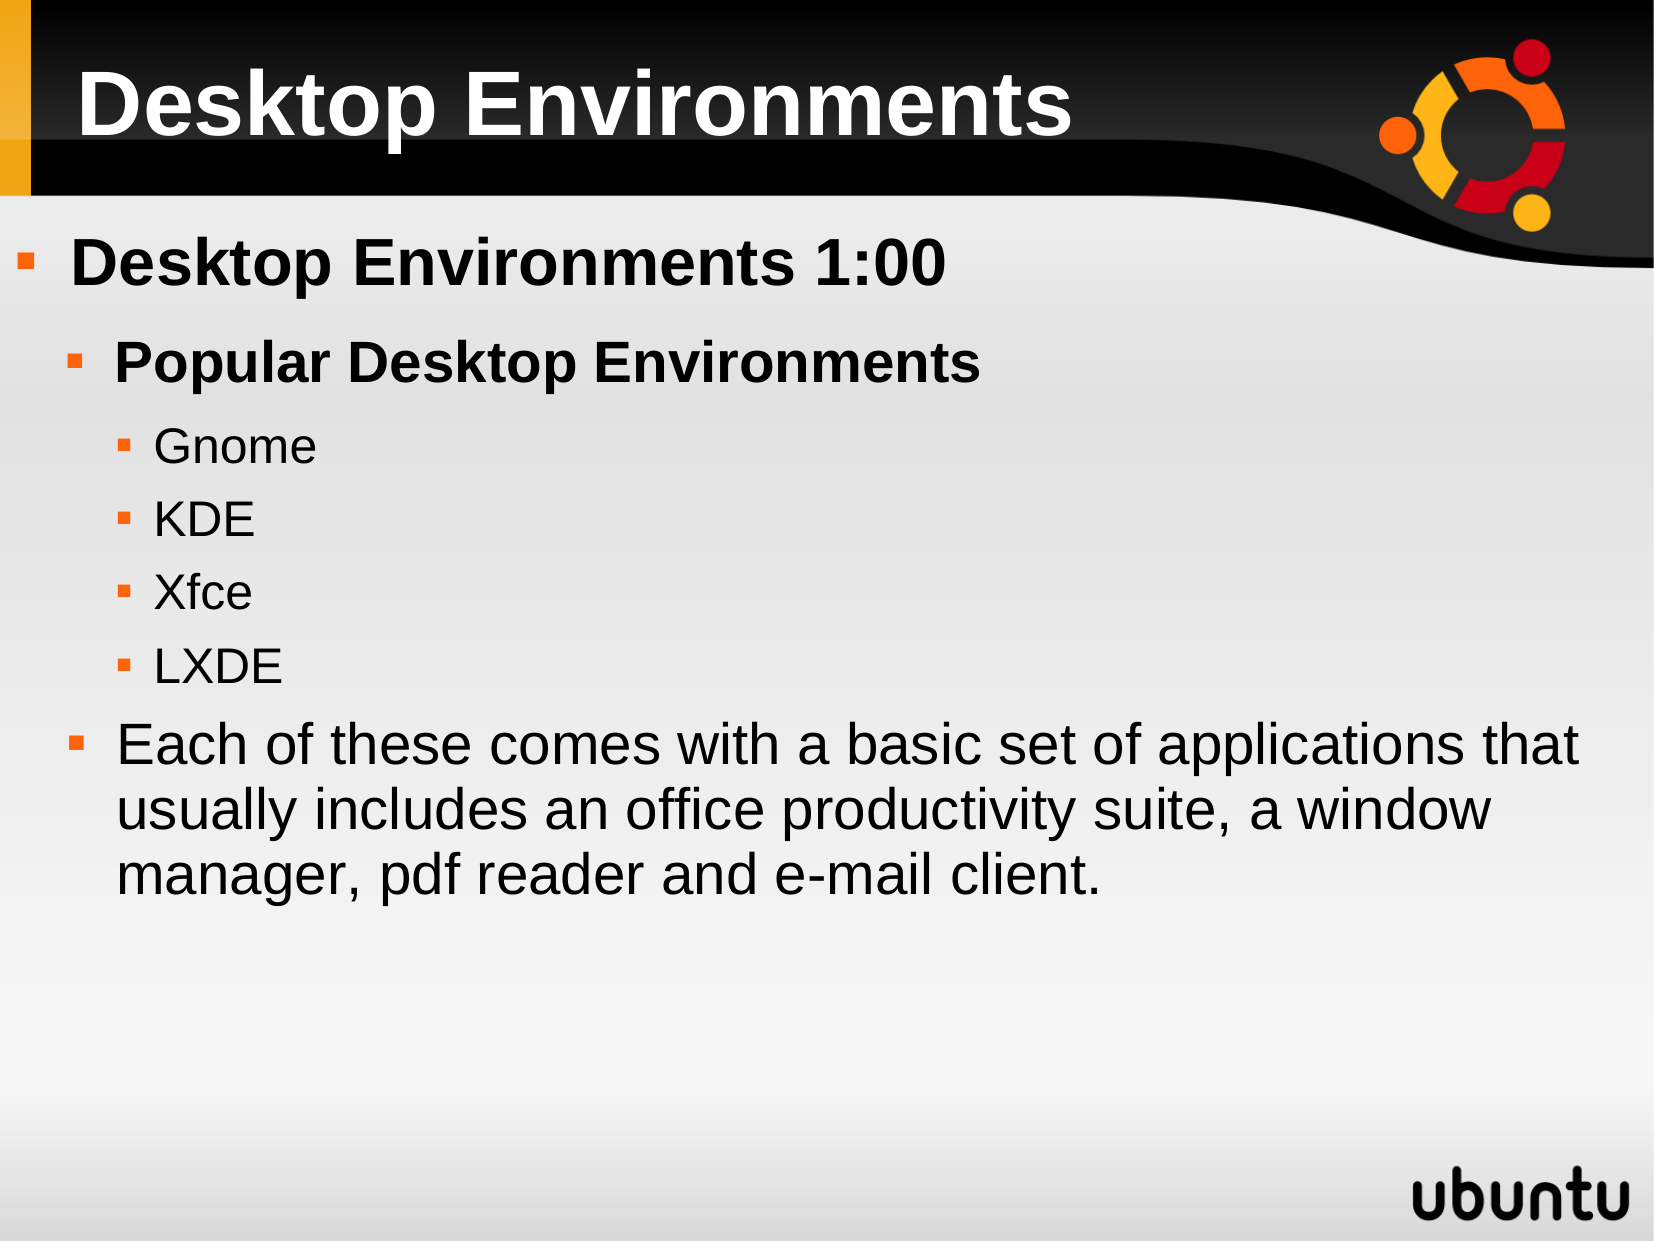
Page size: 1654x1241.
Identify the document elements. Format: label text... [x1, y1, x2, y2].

list Desktop Environments 1:00 Popular Desktop Environments Gnome KDE Xfce LXDE Each of these comes with a basic set of applications that usually includes an office productivity suite, a window manager, pdf reader and e-mail client. [0, 225, 1651, 1109]
title Desktop Environments [76, 0, 1565, 208]
picture [0, 0, 1654, 1241]
